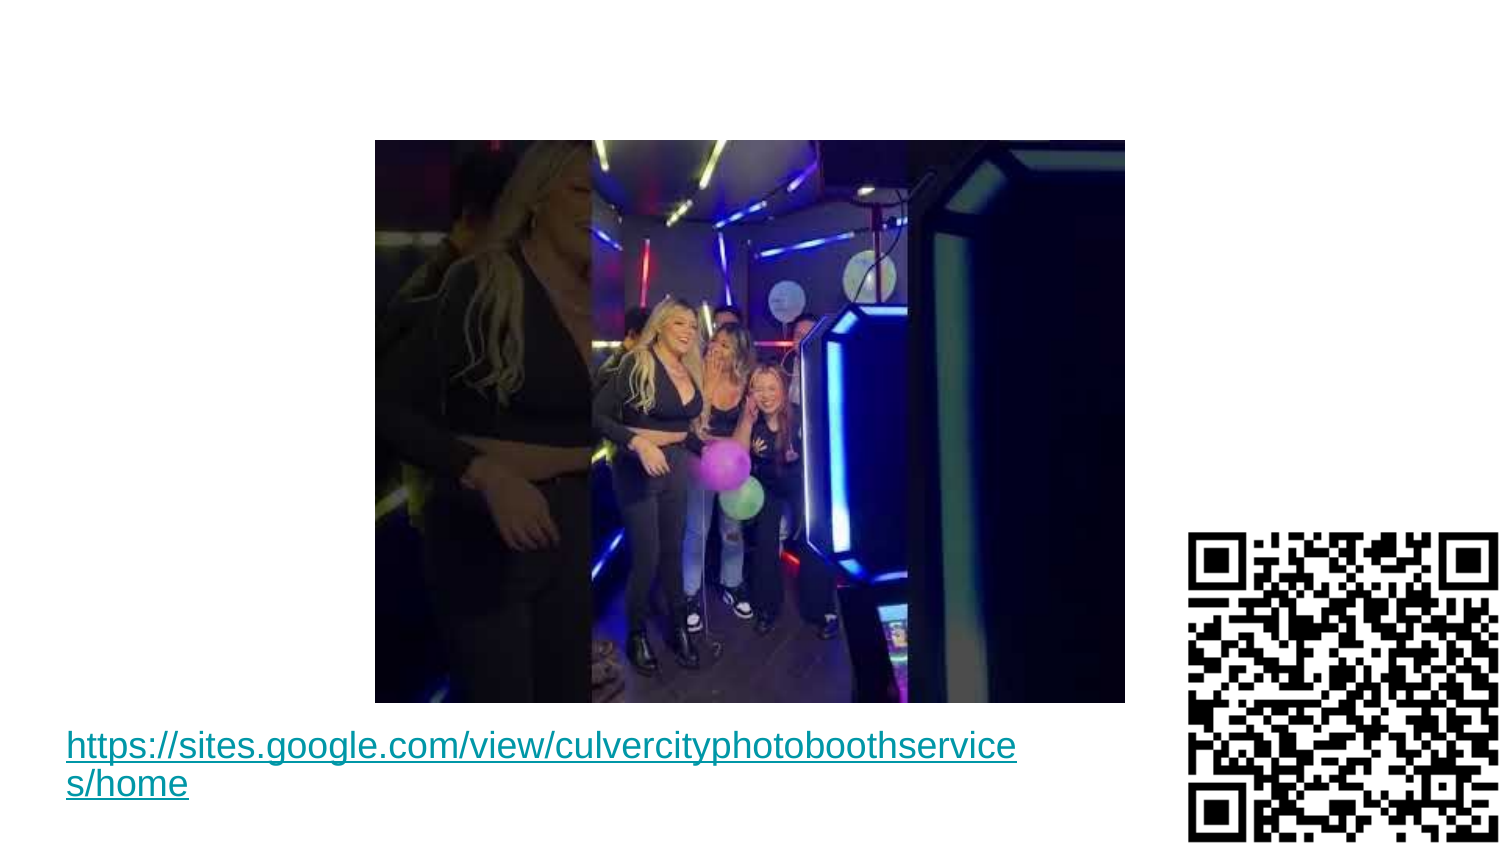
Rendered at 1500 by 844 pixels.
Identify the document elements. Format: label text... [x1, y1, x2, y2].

picture [375, 140, 1125, 704]
list https://sites.google.com/view/culvercityphotoboothservices/home [51, 694, 1036, 794]
picture [1187, 531, 1500, 844]
